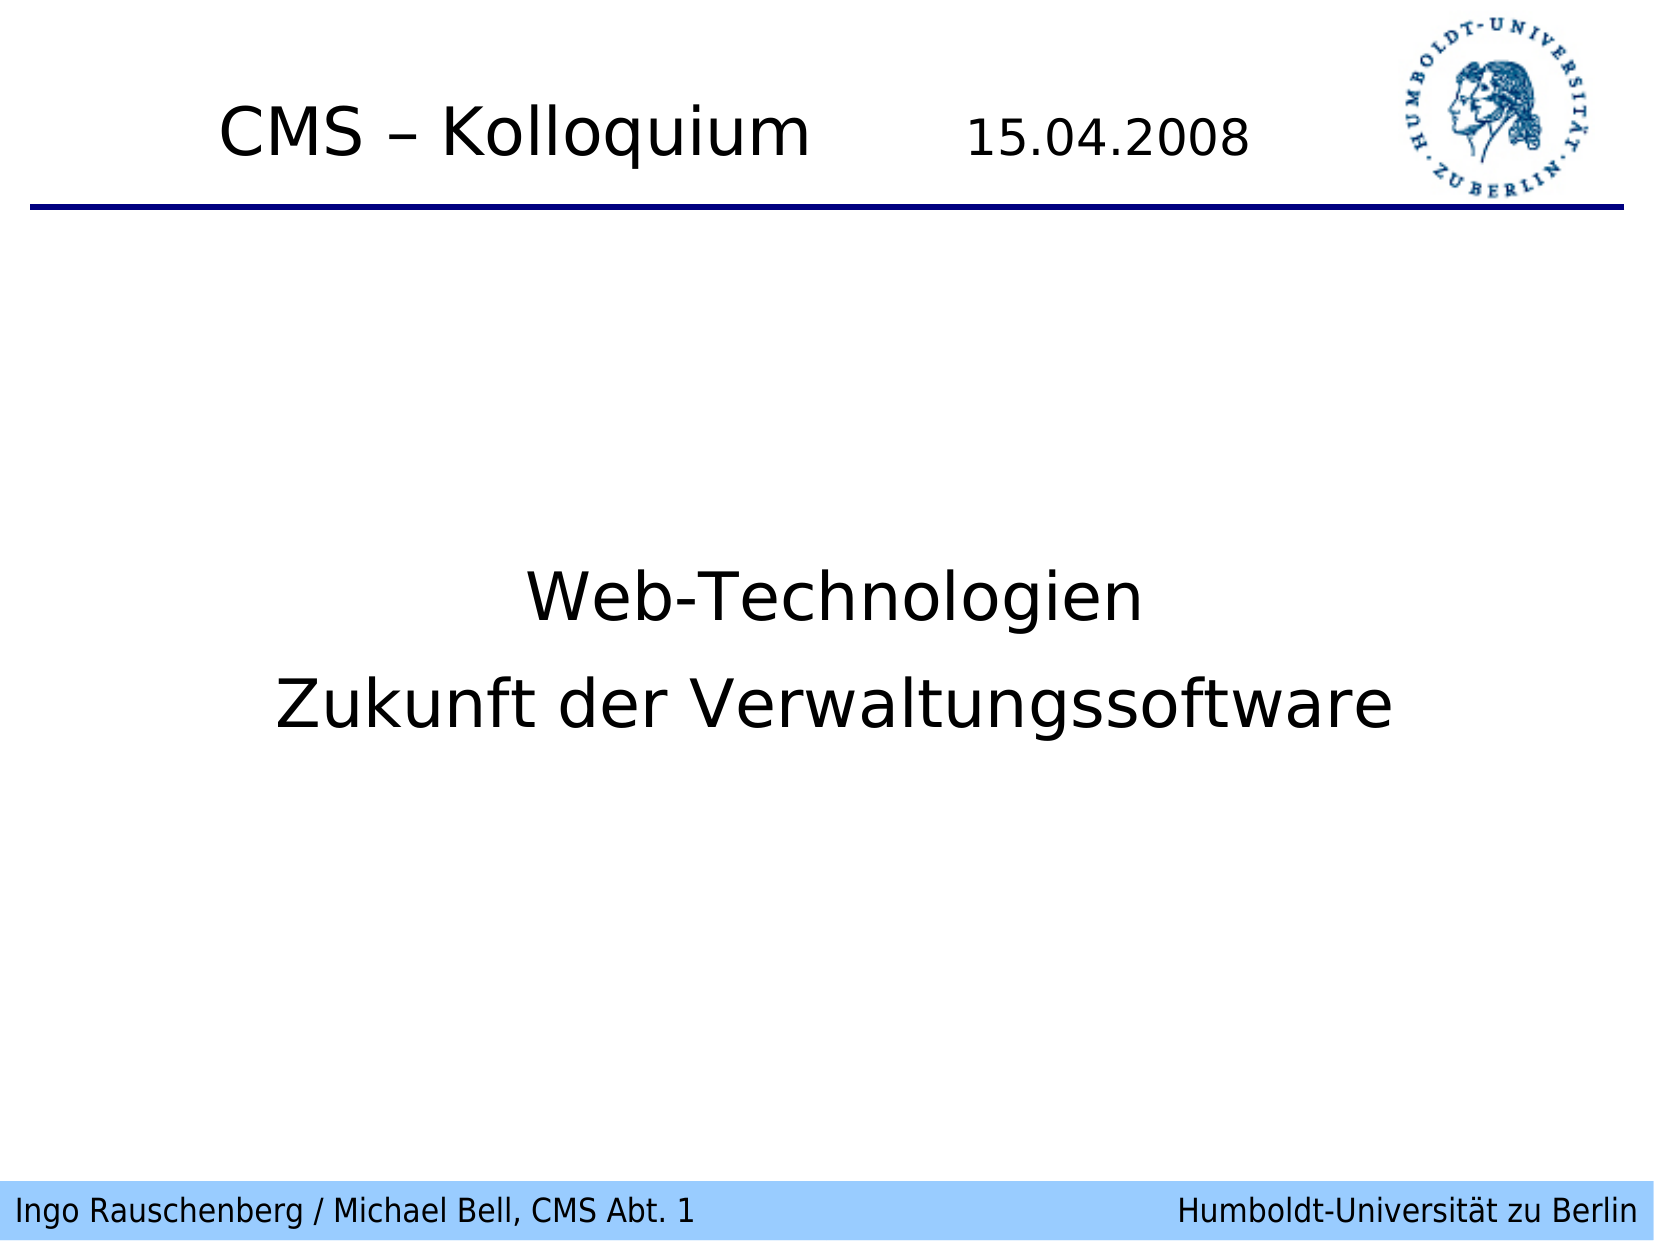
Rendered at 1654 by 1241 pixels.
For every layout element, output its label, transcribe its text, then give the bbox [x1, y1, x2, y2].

text_box Ingo Rauschenberg / Michael Bell, CMS Abt. 1 [0, 1181, 826, 1241]
list Web-Technologien Zukunft der Verwaltungssoftware [82, 236, 1571, 1027]
title CMS – Kolloquium 15.04.2008 [82, 56, 1388, 207]
picture [1398, 10, 1595, 204]
text_box Humboldt-Universität zu Berlin [826, 1181, 1654, 1241]
